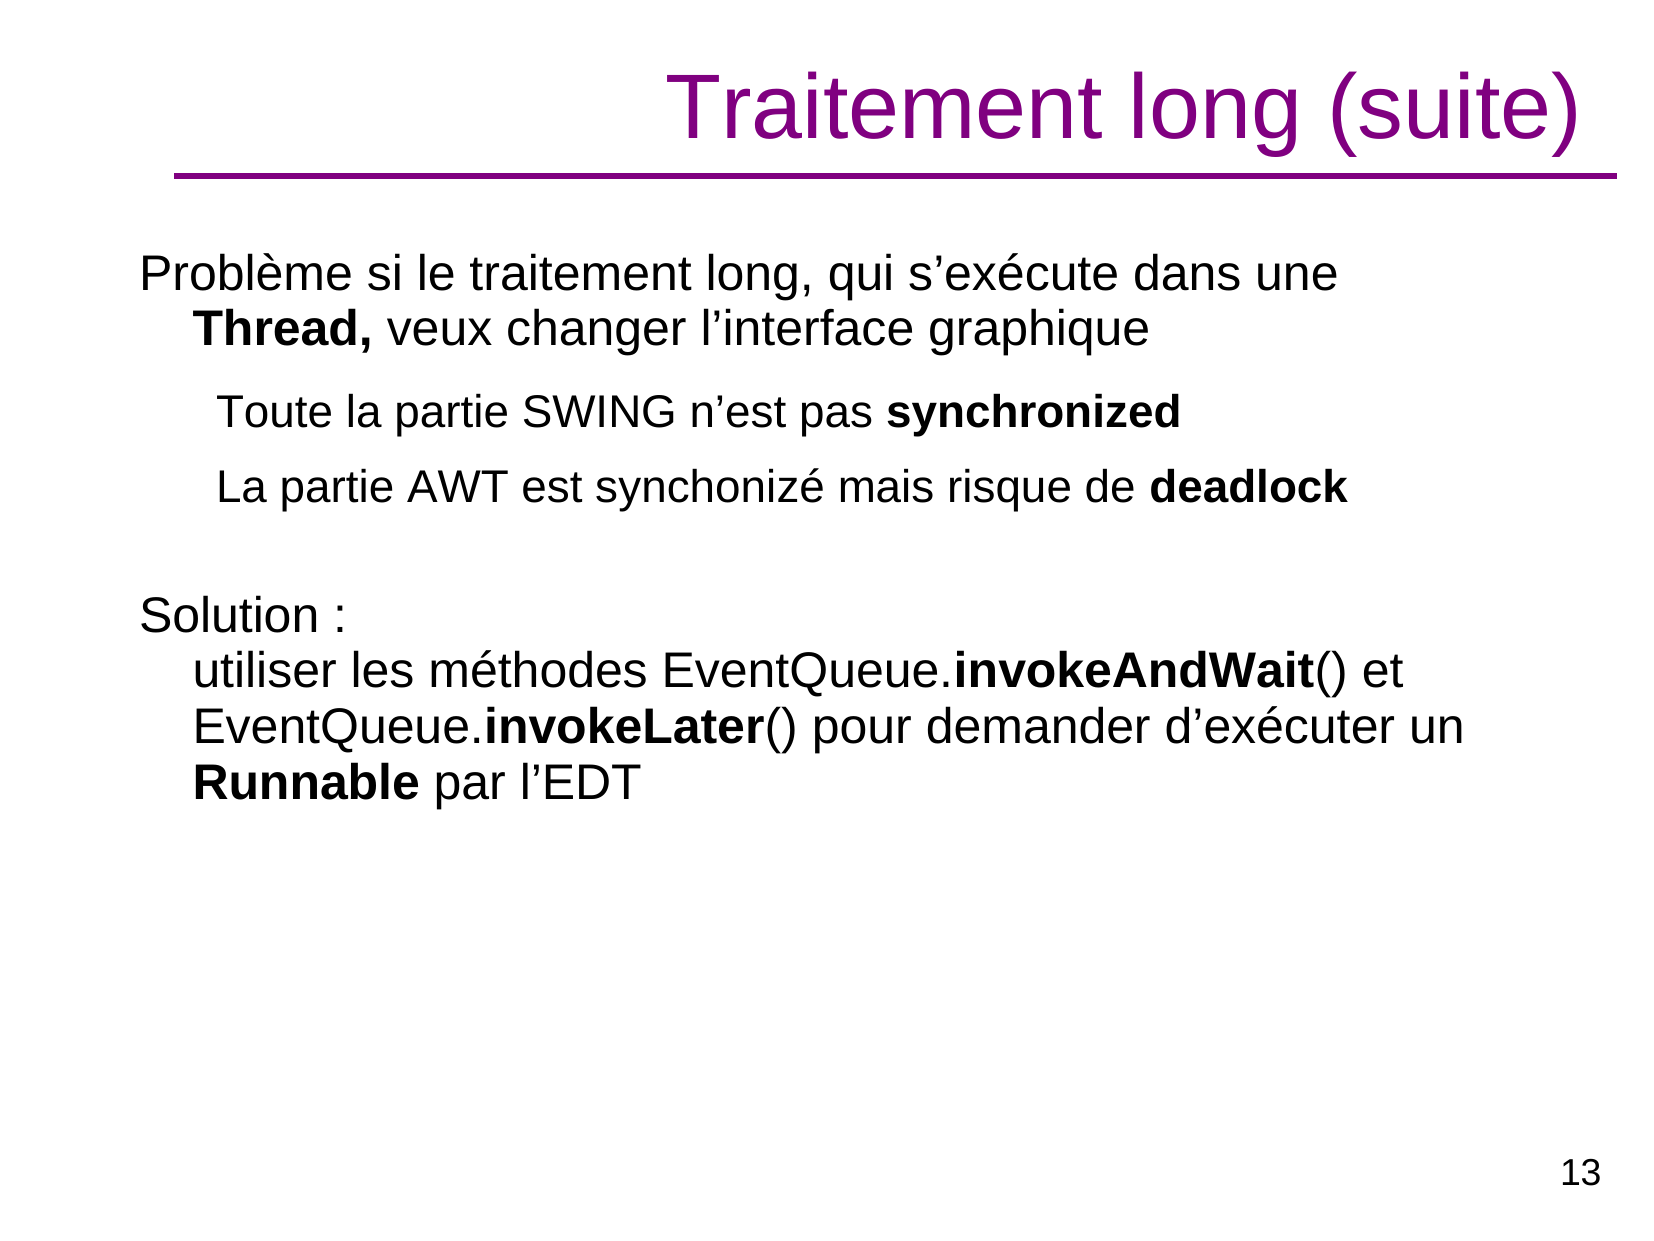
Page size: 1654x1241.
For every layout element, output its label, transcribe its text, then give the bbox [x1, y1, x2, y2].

title Traitement long (suite) [84, 55, 1584, 159]
list Problème si le traitement long, qui s’exécute dans une Thread, veux changer l’interface graphique Toute la partie SWING n’est pas synchronized La partie AWT est synchonizé mais risque de deadlock Solution : utiliser les méthodes EventQueue.invokeAndWait() et EventQueue.invokeLater() pour demander d’exécuter un Runnable par l’EDT [121, 244, 1534, 912]
